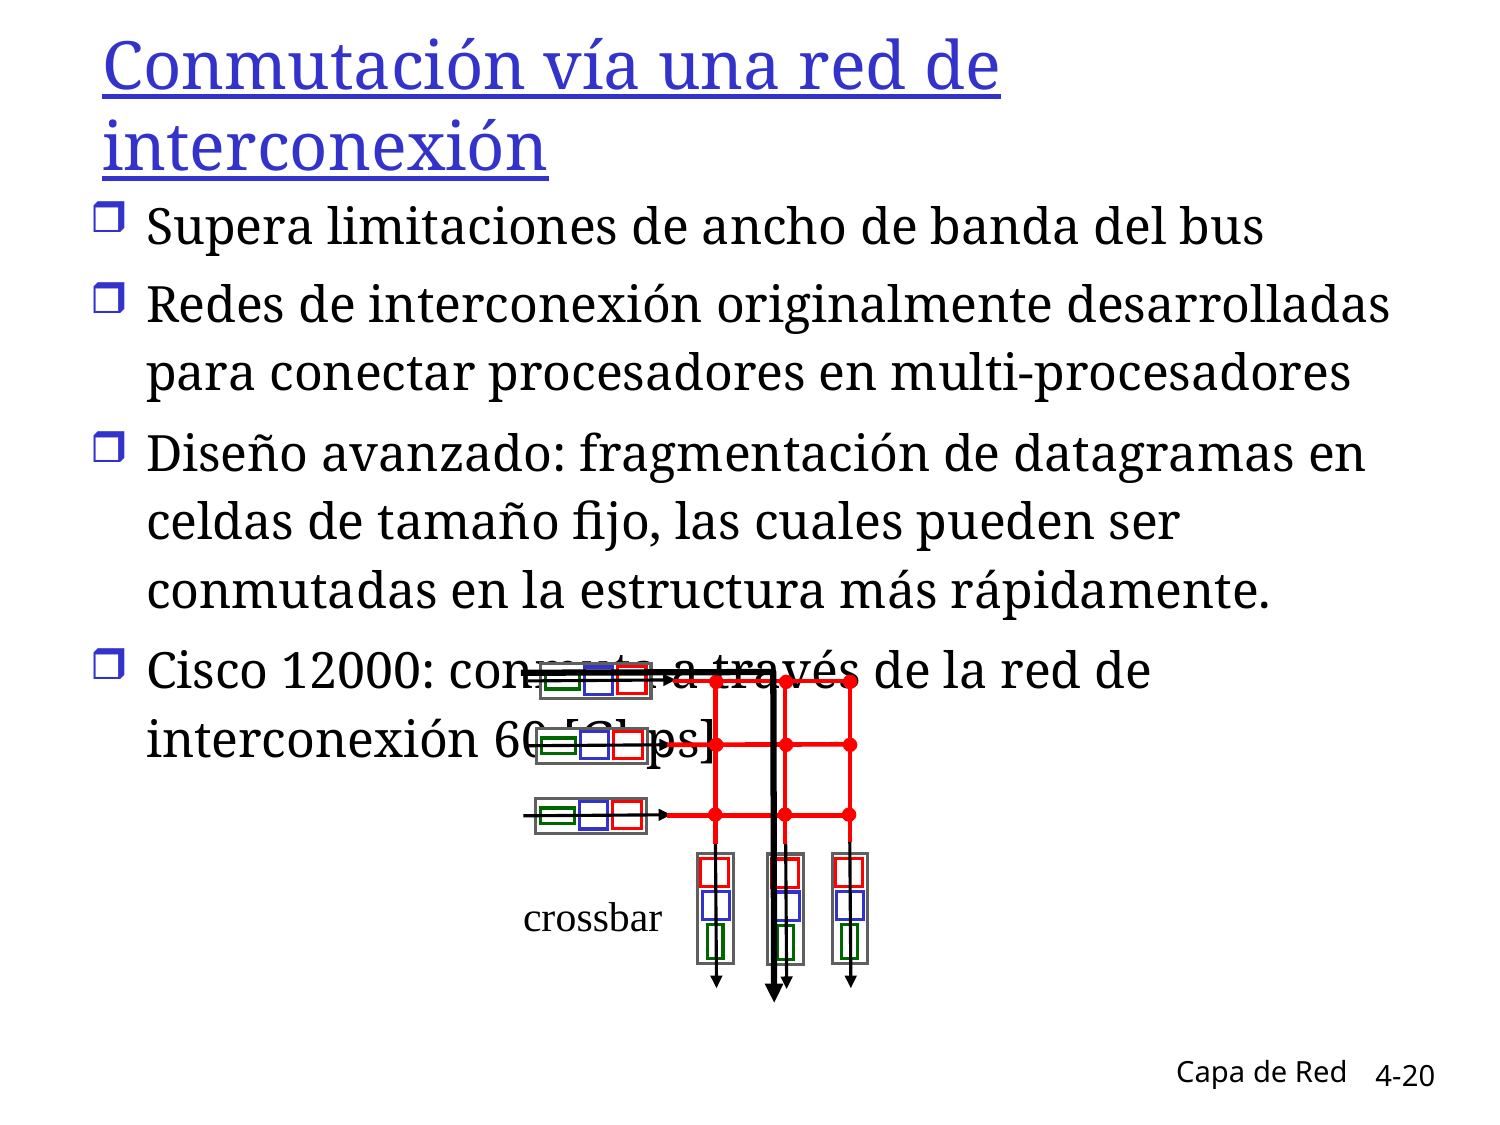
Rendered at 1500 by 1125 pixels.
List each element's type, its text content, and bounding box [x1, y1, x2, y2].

text_box crossbar [508, 881, 678, 948]
text_box [536, 747, 648, 764]
text_box [535, 798, 647, 814]
text_box [540, 682, 651, 699]
text_box [832, 853, 849, 964]
text_box [852, 853, 868, 964]
text_box [540, 663, 651, 669]
title Conmutación vía una red de interconexión [87, 23, 1426, 187]
text_box [697, 853, 714, 964]
text_box [718, 853, 734, 964]
text_box [777, 853, 784, 965]
text_box [708, 676, 724, 690]
text_box [778, 674, 794, 690]
text_box [842, 737, 858, 753]
text_box [708, 737, 724, 753]
text_box [707, 807, 723, 822]
list Supera limitaciones de ancho de banda del bus Redes de interconexión originalmente desarrolladas para conectar procesadores en multi-procesadores Diseño avanzado: fragmentación de datagramas en celdas de tamaño fijo, las cuales pueden ser conmutadas en la estructura más rápidamente. Cisco 12000: conmuta a través de la red de interconexión 60 [Gbps] [75, 187, 1463, 1051]
text_box [536, 728, 648, 744]
text_box [777, 807, 793, 822]
text_box [788, 853, 804, 965]
text_box [842, 674, 858, 690]
text_box [841, 807, 857, 822]
text_box [778, 737, 794, 753]
text_box [535, 817, 647, 834]
